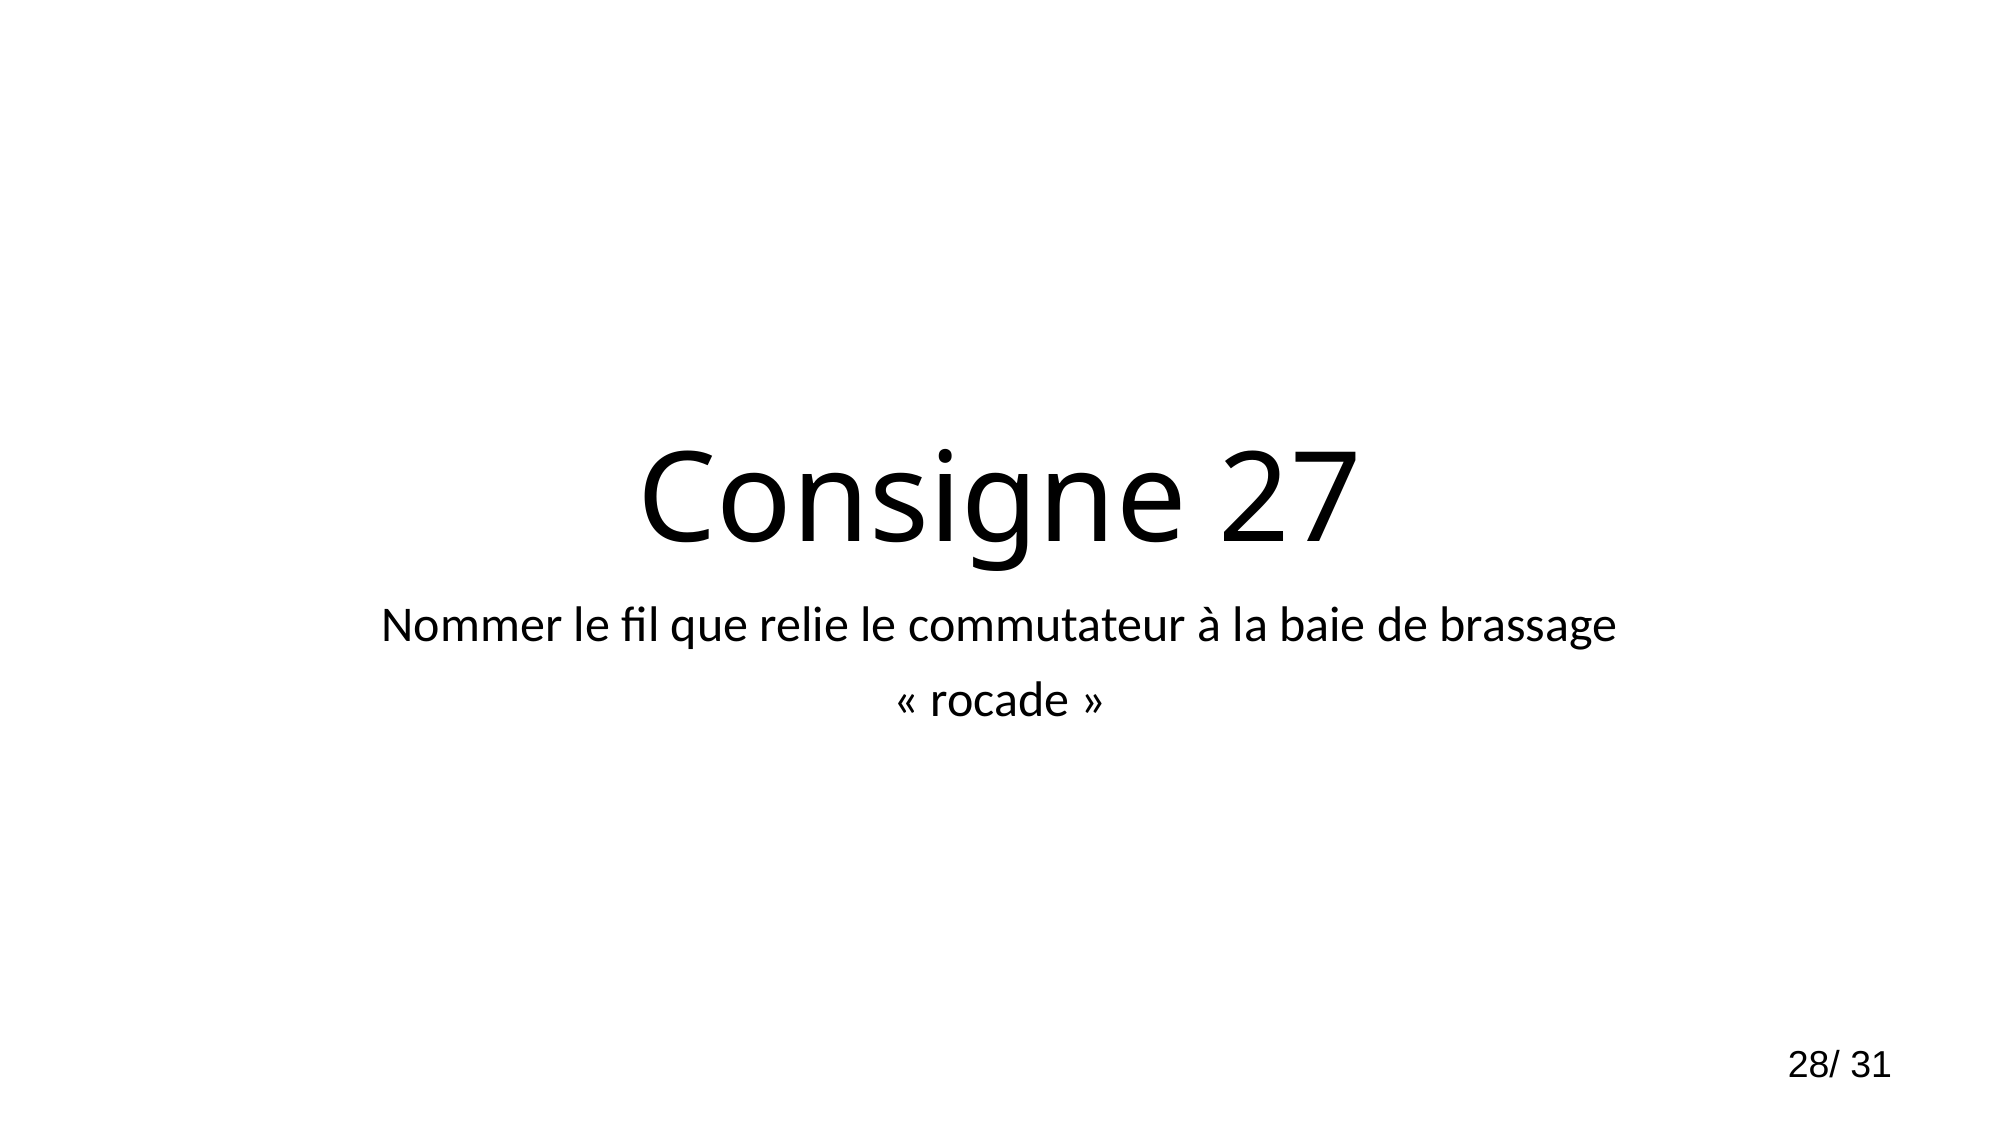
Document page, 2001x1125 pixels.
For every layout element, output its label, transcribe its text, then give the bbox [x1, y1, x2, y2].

subtitle Nommer le fil que relie le commutateur à la baie de brassage « rocade » [249, 590, 1750, 863]
title Consigne 27 [249, 184, 1750, 576]
text_box 31/ 31 [1830, 1035, 1979, 1093]
